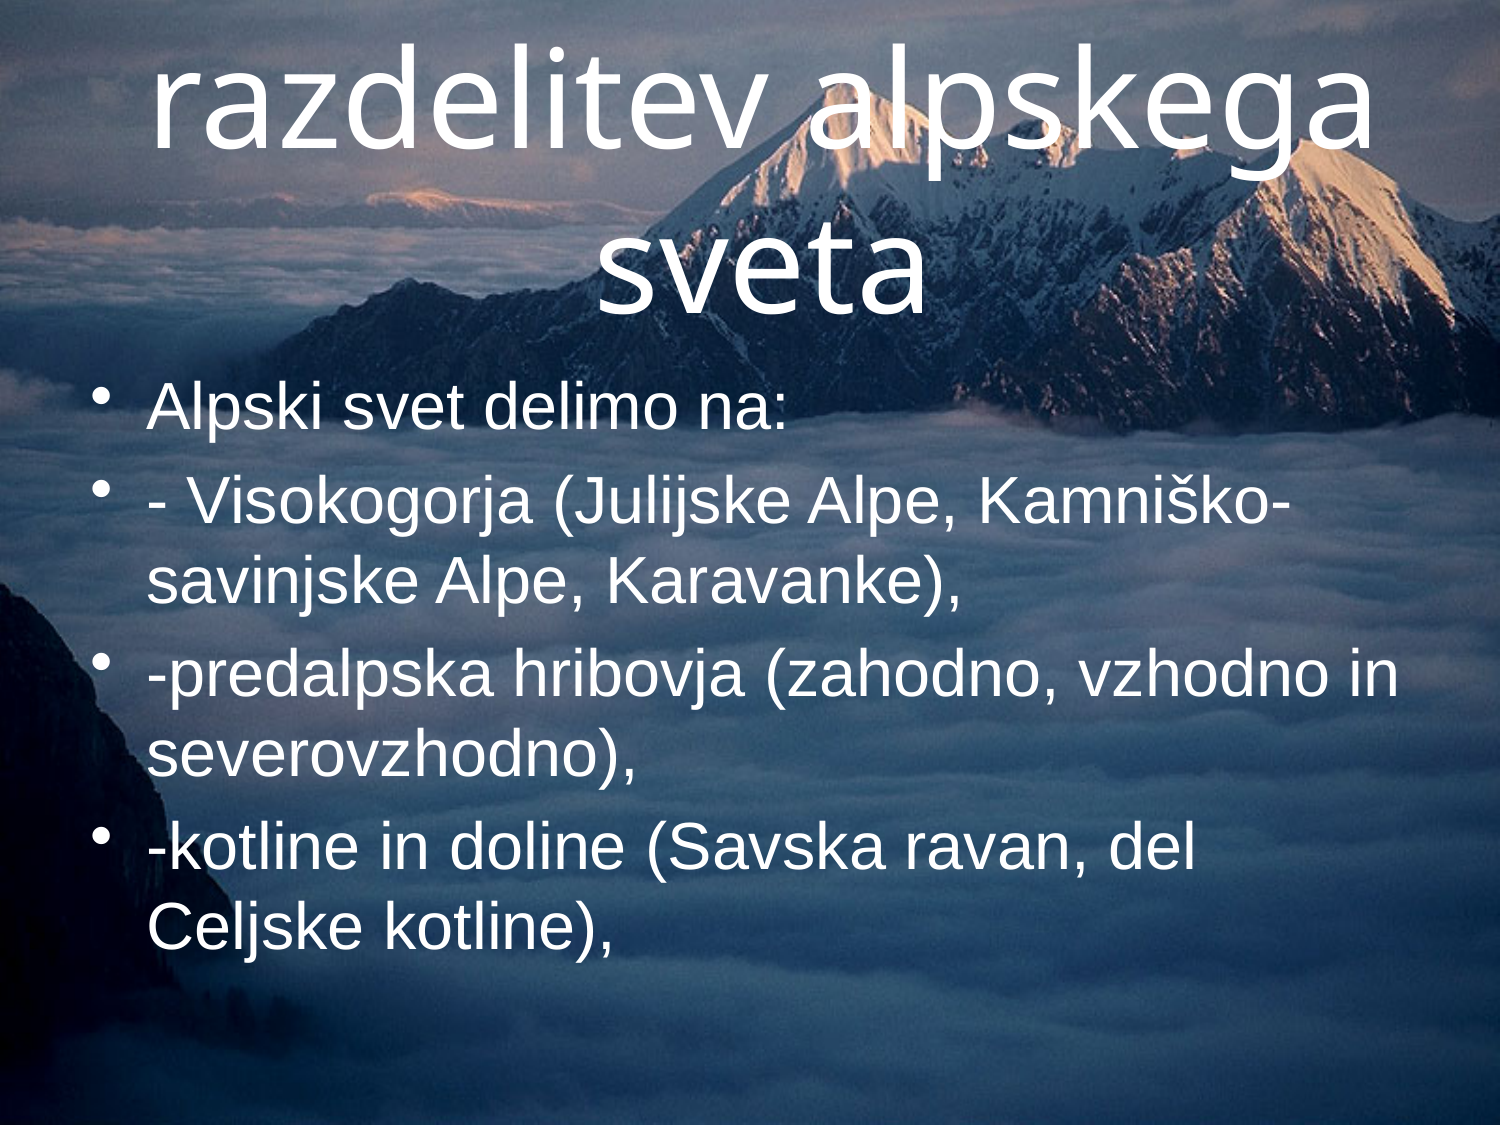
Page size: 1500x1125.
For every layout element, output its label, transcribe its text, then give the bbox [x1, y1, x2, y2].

list Alpski svet delimo na: - Visokogorja (Julijske Alpe, Kamniško-savinjske Alpe, Karavanke), -predalpska hribovja (zahodno, vzhodno in severovzhodno), -kotline in doline (Savska ravan, del Celjske kotline), [75, 262, 1425, 1005]
title razdelitev alpskega sveta [88, 0, 1439, 188]
picture [0, 0, 1500, 1125]
